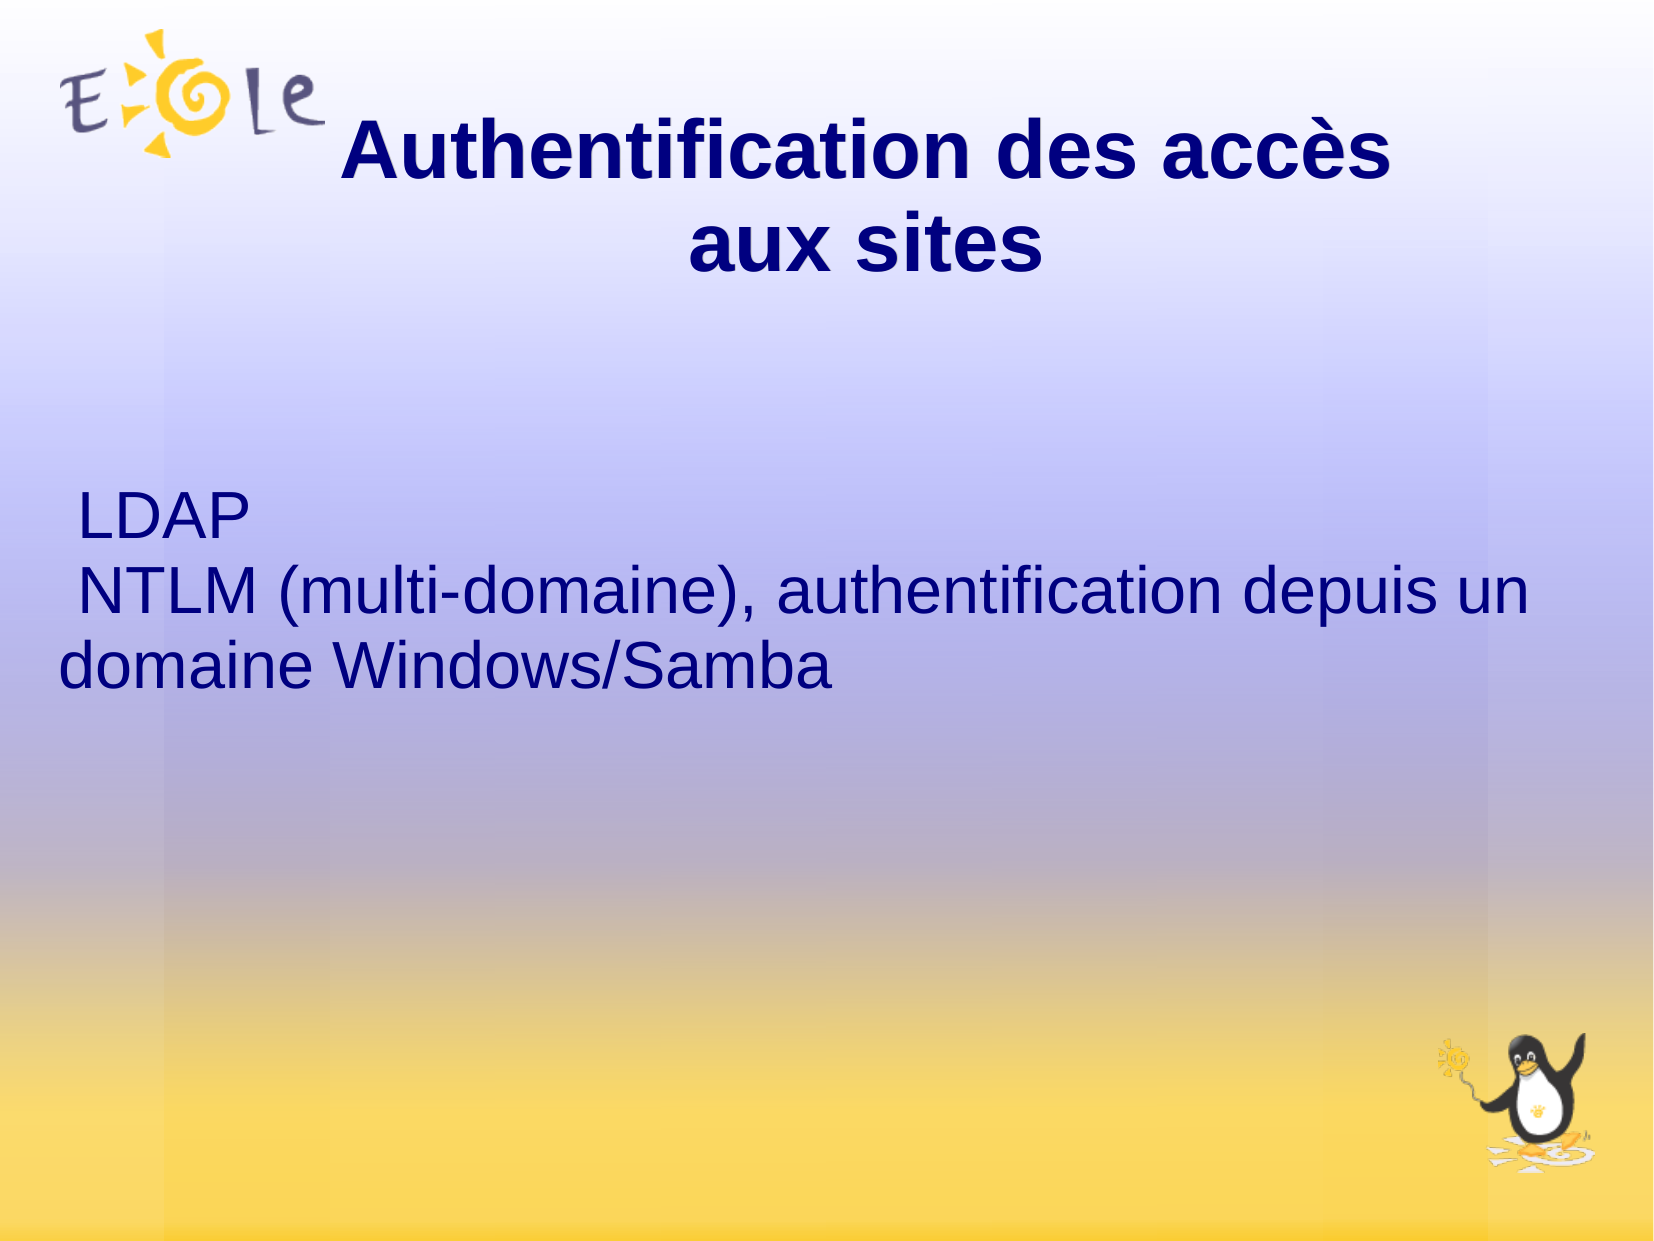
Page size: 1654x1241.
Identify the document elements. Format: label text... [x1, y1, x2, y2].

subtitle LDAP NTLM (multi-domaine), authentification depuis un domaine Windows/Samba [59, 383, 1571, 798]
text_box Authentification des accès aux sites [324, 95, 1409, 325]
picture [0, 0, 1654, 1241]
